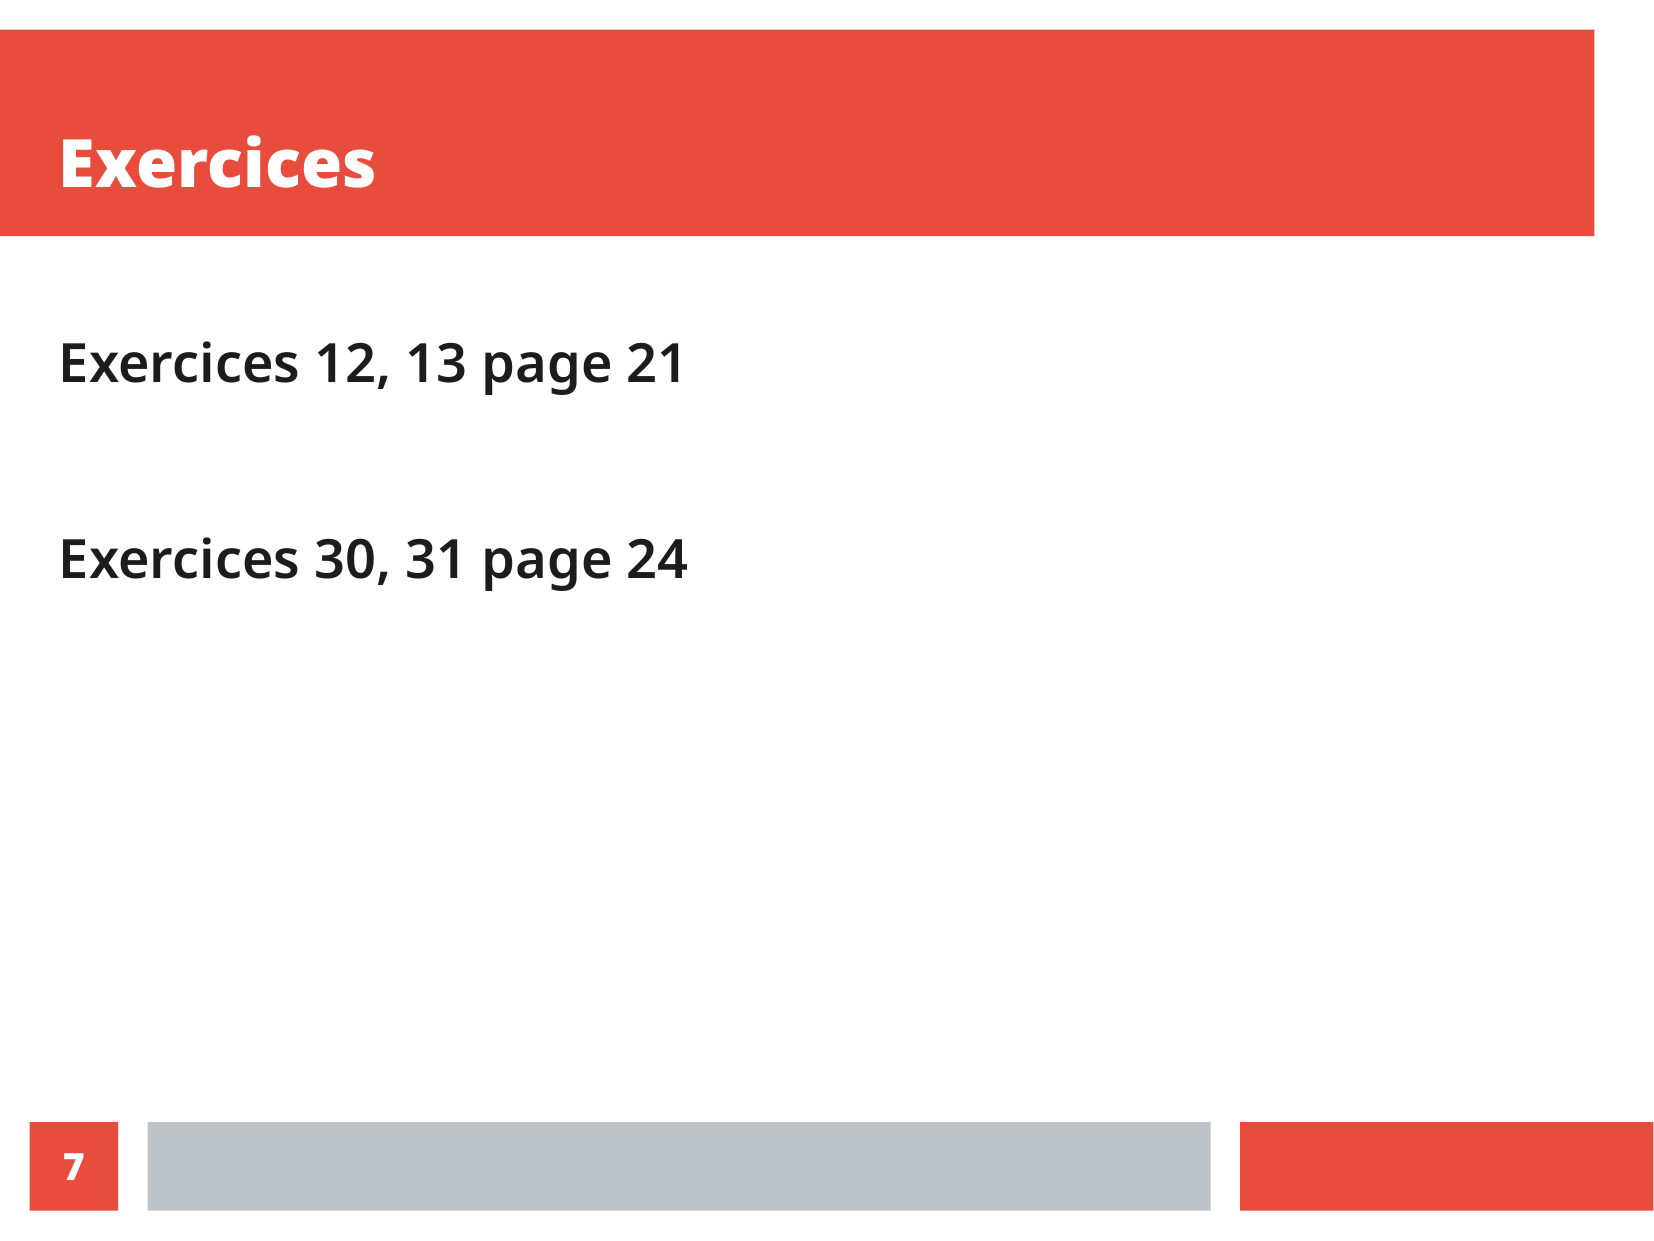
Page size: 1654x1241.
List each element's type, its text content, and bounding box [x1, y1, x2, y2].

list Exercices 12, 13 page 21 Exercices 30, 31 page 24 [59, 324, 1565, 1093]
title Exercices [59, 59, 1595, 207]
